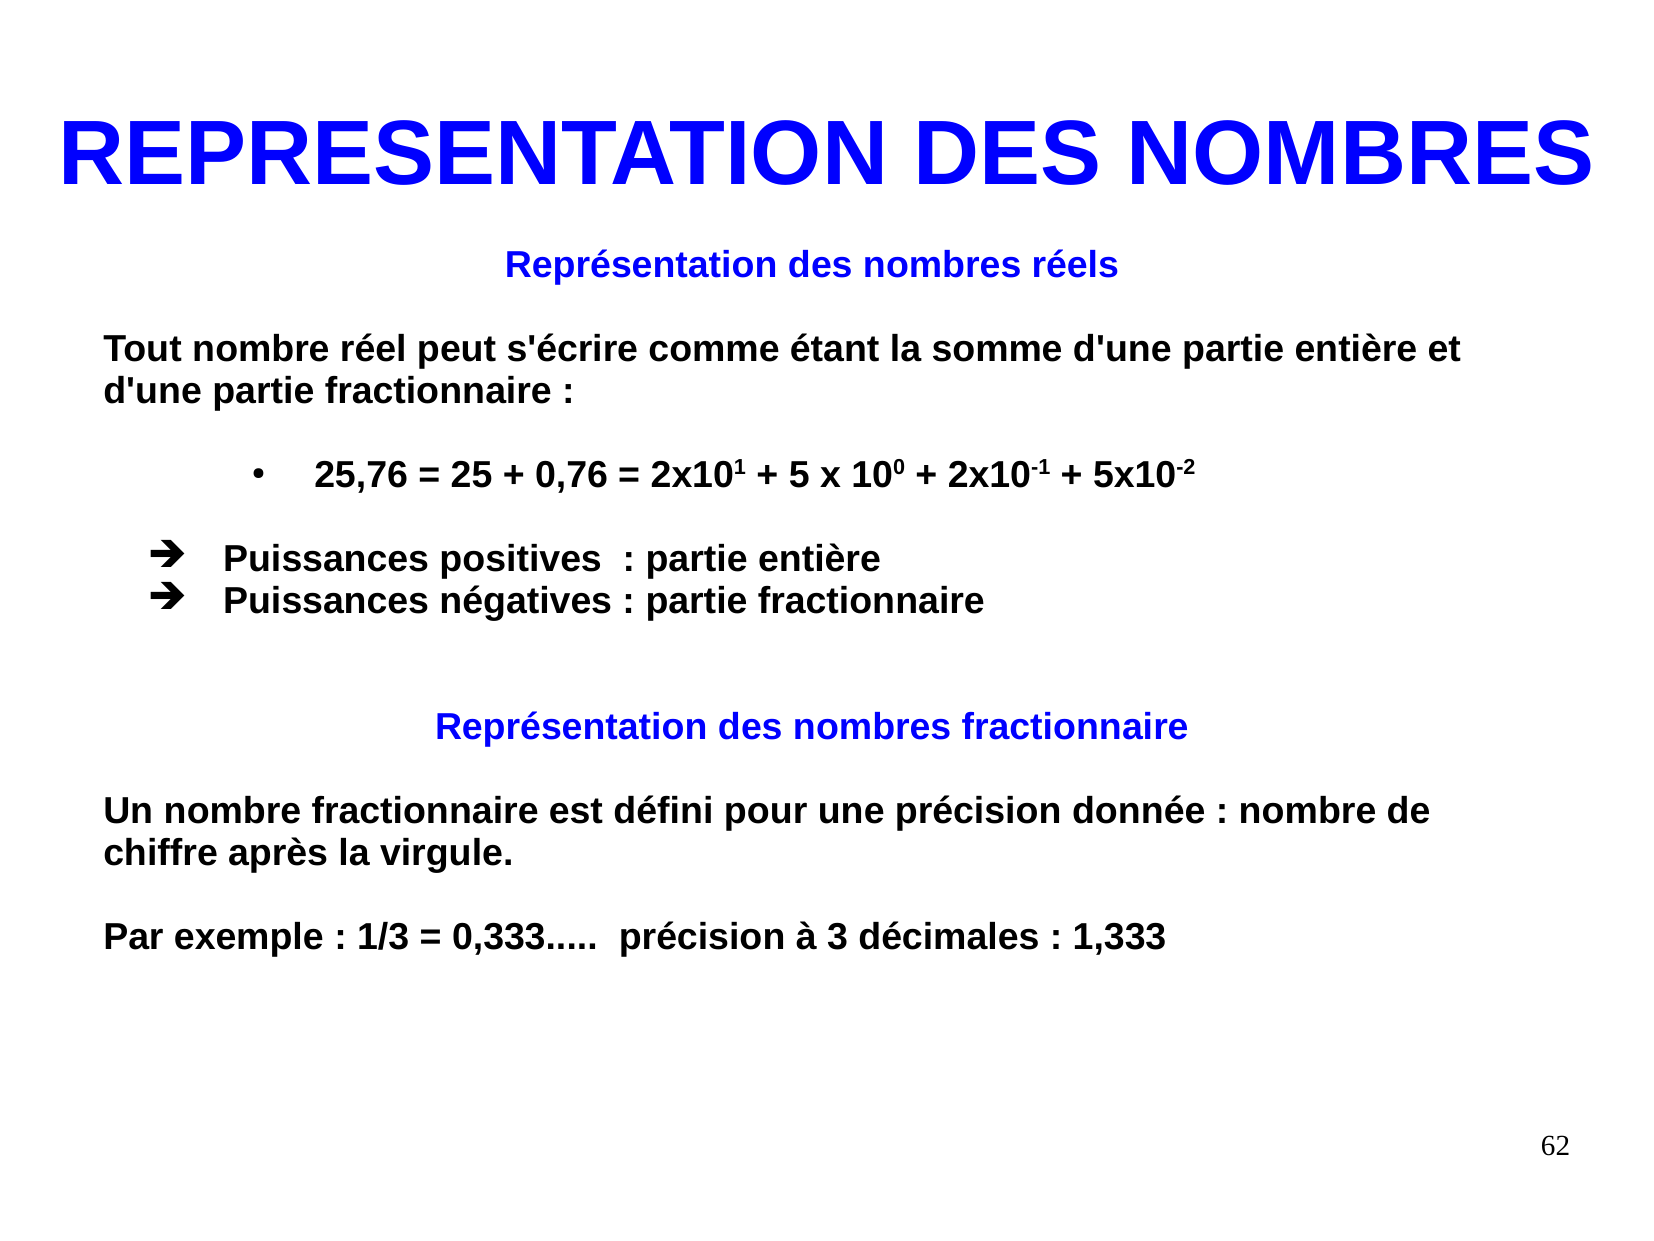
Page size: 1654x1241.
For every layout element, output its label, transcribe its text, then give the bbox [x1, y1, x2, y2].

text_box Représentation des nombres réels Tout nombre réel peut s'écrire comme étant la somme d'une partie entière et d'une partie fractionnaire : 25,76 = 25 + 0,76 = 2x101 + 5 x 100 + 2x10-1 + 5x10-2 Puissances positives : partie entière Puissances négatives : partie fractionnaire Représentation des nombres fractionnaire Un nombre fractionnaire est défini pour une précision donnée : nombre de chiffre après la virgule. Par exemple : 1/3 = 0,333..... précision à 3 décimales : 1,333 [88, 236, 1536, 1074]
title REPRESENTATION DES NOMBRES [0, 49, 1654, 257]
